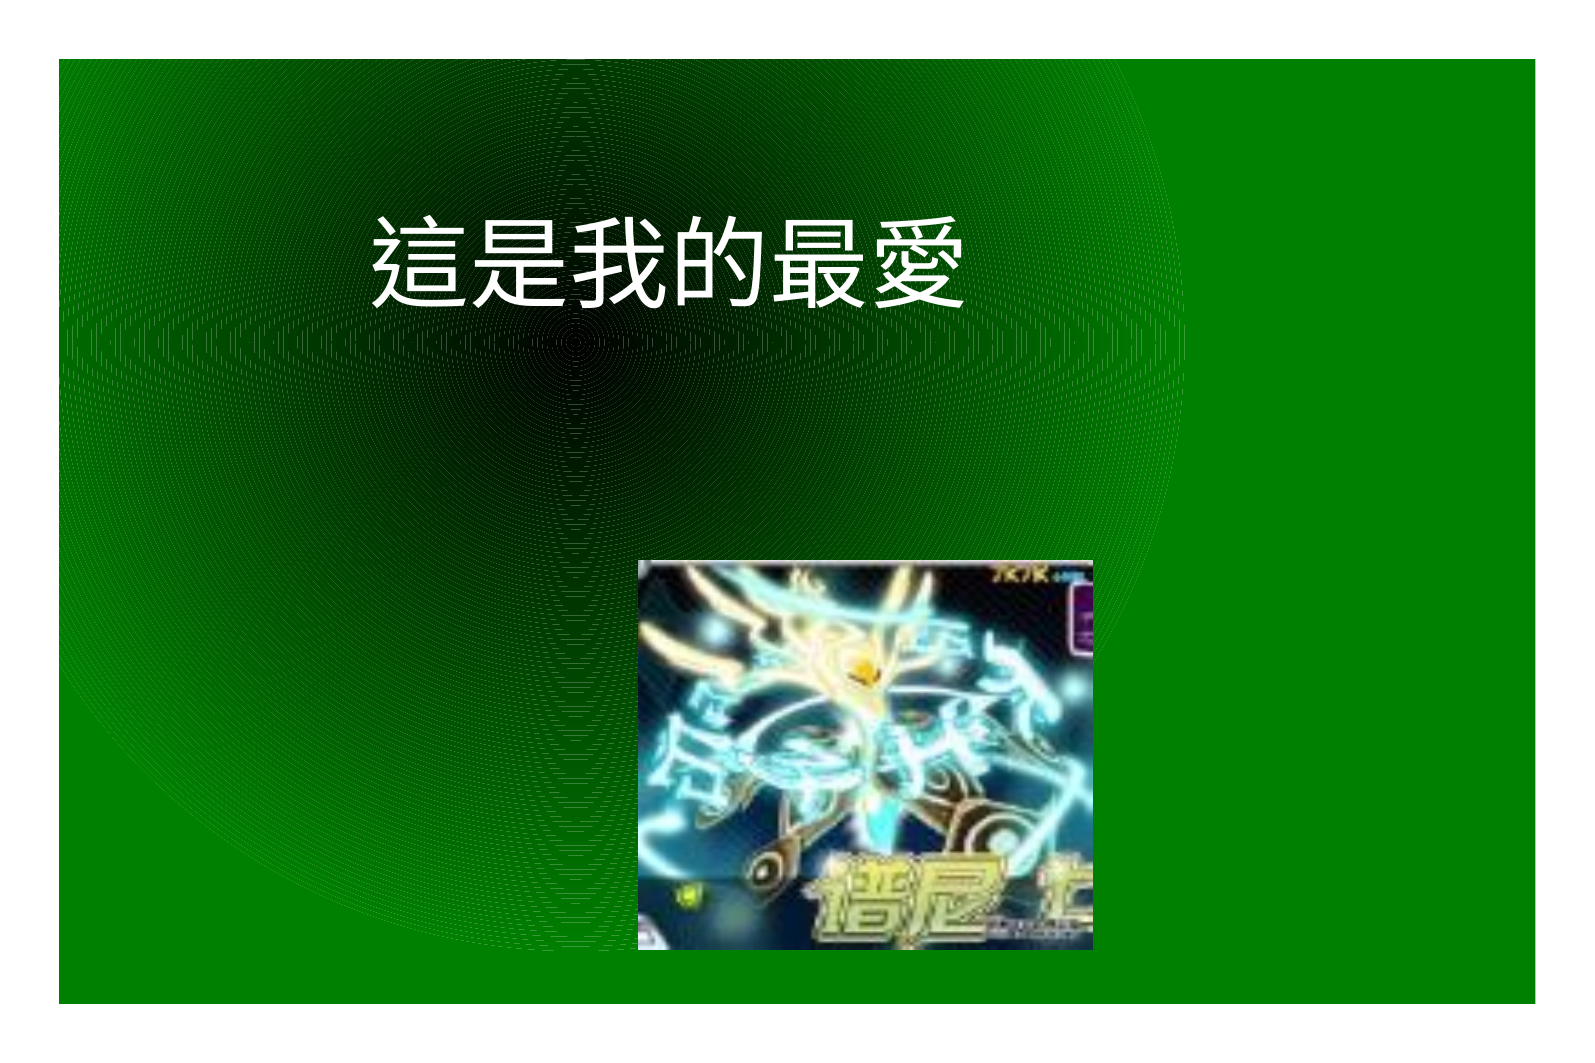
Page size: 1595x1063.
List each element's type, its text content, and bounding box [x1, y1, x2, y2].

text_box 這是我的最愛 [354, 177, 1536, 312]
picture [638, 560, 1093, 950]
